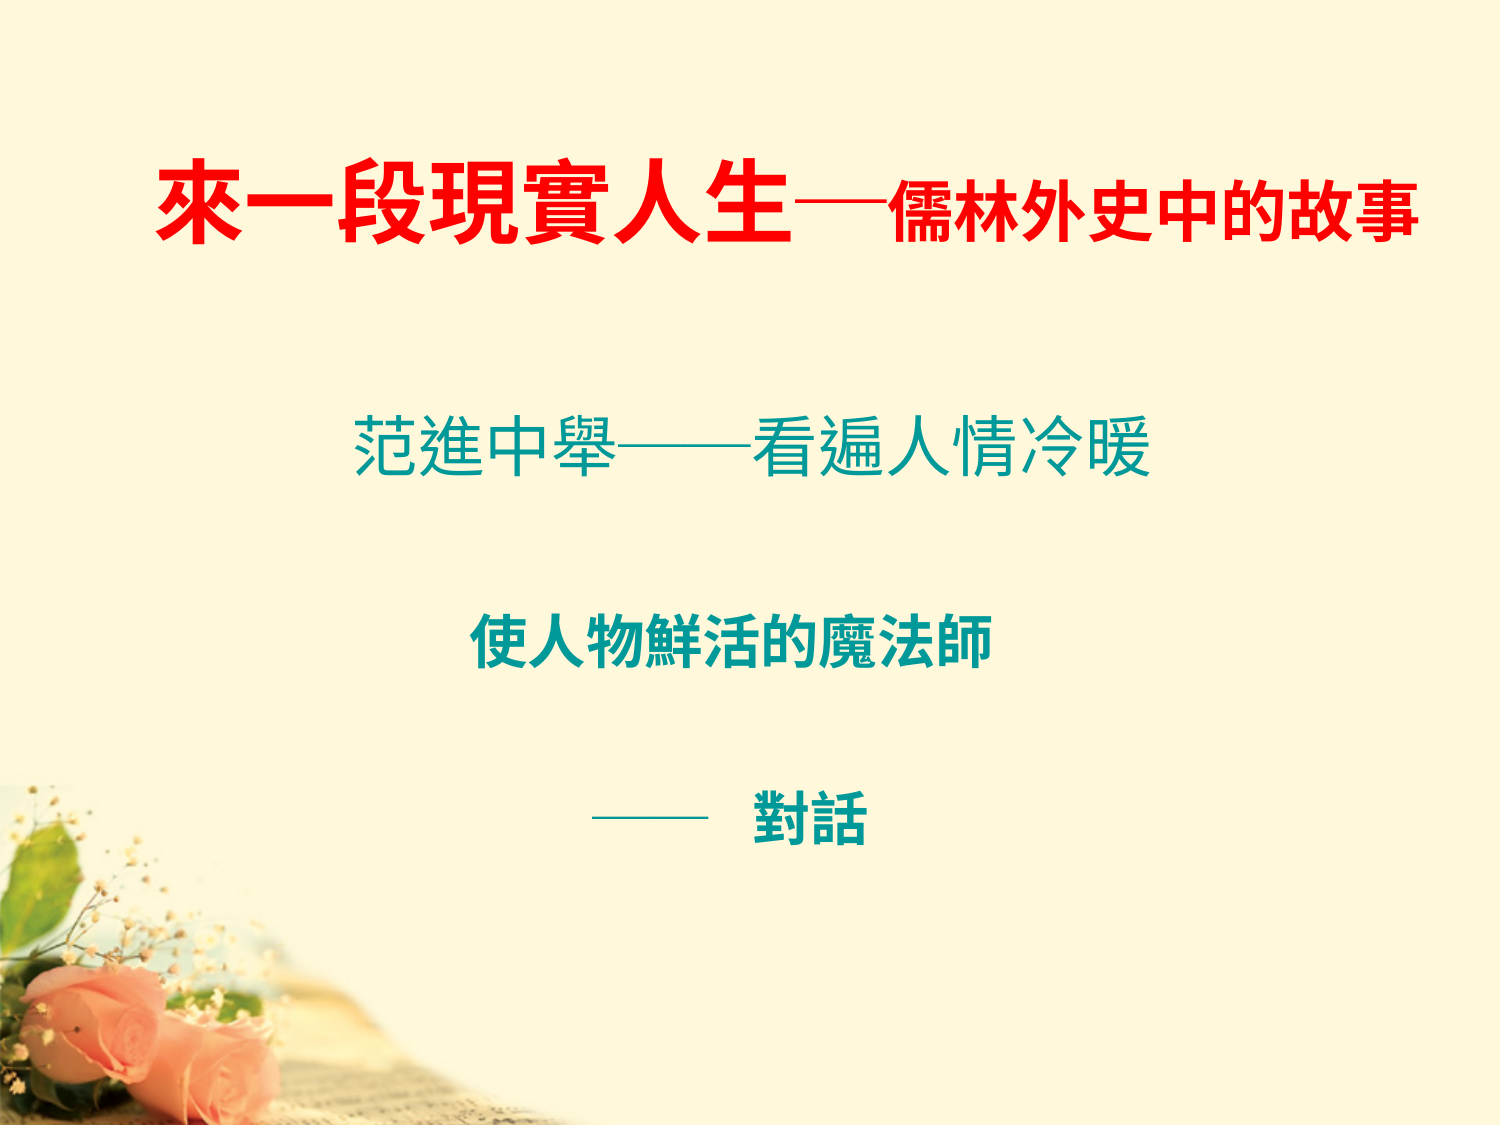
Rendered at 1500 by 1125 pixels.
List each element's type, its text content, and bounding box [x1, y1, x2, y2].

picture [0, 0, 1500, 1125]
text_box ── 對話 [490, 774, 999, 861]
title 來一段現實人生─儒林外史中的故事 [112, 137, 1463, 325]
text_box 使人物鮮活的魔法師 [454, 597, 1081, 684]
text_box 范進中舉──看遍人情冷暖 [336, 397, 1270, 493]
